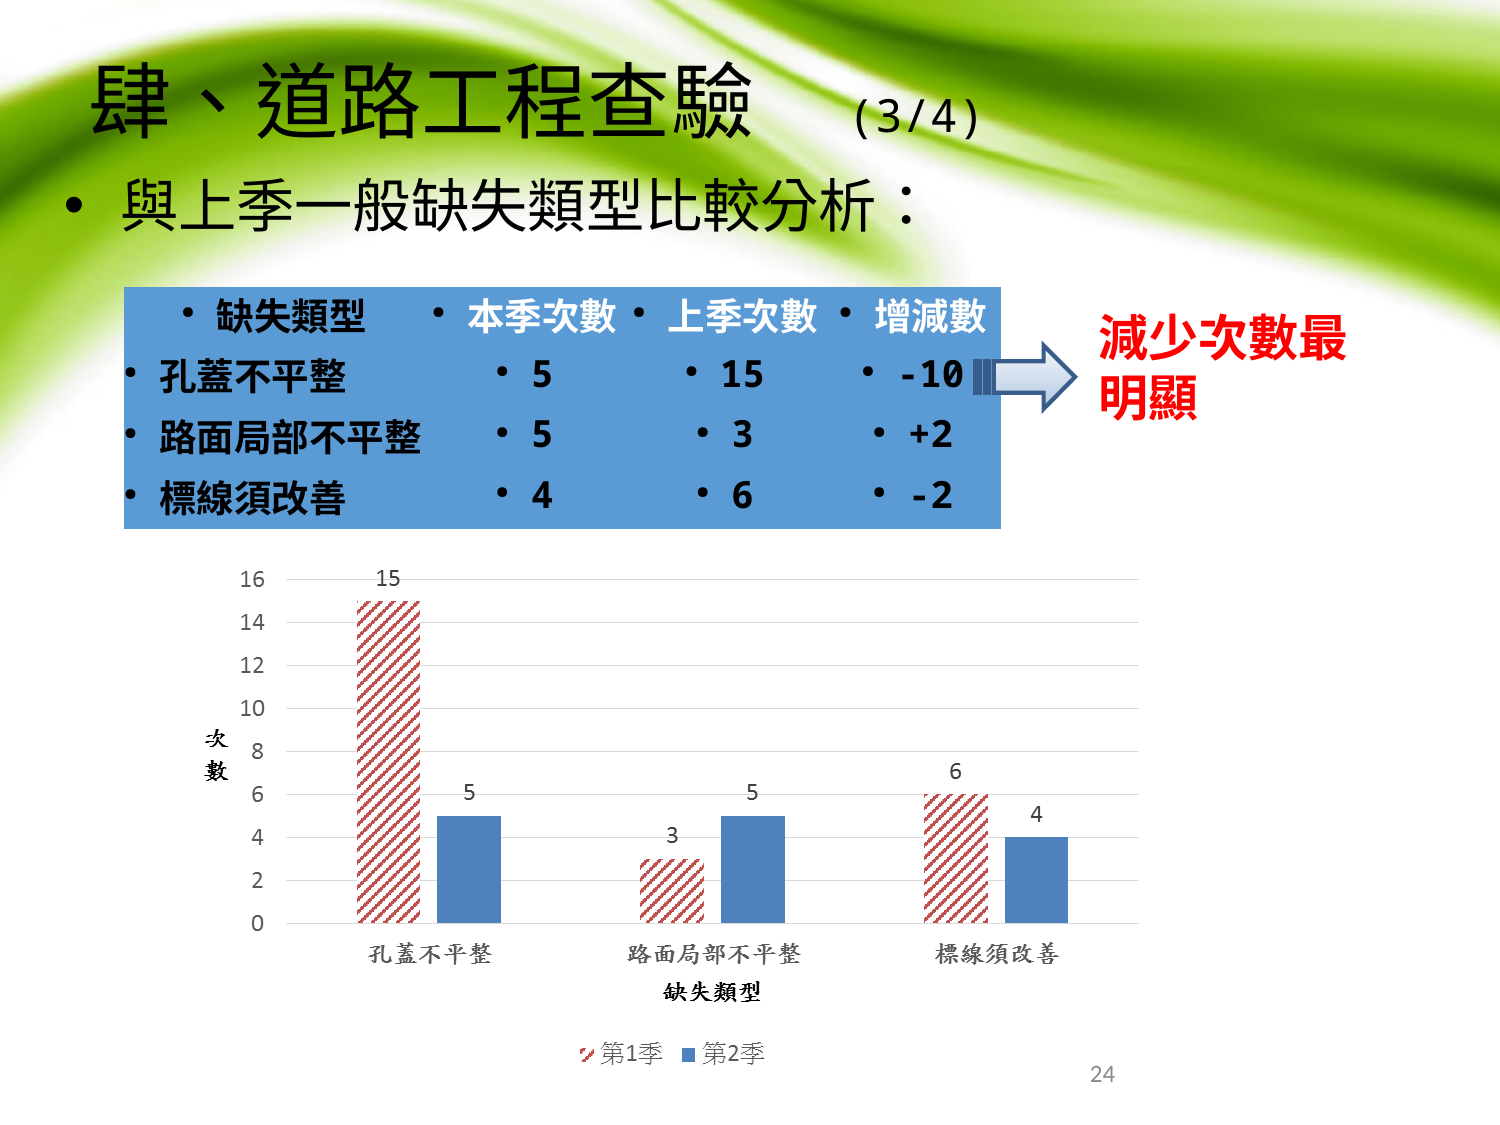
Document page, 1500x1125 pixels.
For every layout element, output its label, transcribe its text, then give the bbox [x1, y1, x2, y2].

text_box 肆、道路工程查驗 (3/4) [73, 36, 1150, 162]
table_cell 3 [625, 408, 825, 469]
text_box [984, 361, 990, 393]
table_cell 5 [424, 347, 625, 408]
table_cell 5 [424, 408, 625, 469]
table_header 上季次數 [625, 287, 825, 347]
table_header 增減數 [825, 287, 1001, 347]
text_box [993, 345, 1076, 409]
text_box 減少次數最明顯 [1083, 298, 1399, 435]
table_cell 4 [424, 469, 625, 529]
table_cell 孔蓋不平整 [124, 347, 424, 408]
table_cell 標線須改善 [124, 469, 424, 529]
list 與上季一般缺失類型比較分析： [48, 161, 1399, 805]
text_box [1074, 1042, 1500, 1125]
table_cell 路面局部不平整 [124, 408, 424, 469]
table_cell +2 [825, 408, 1001, 469]
chart [165, 545, 1170, 1097]
table_cell -10 [825, 347, 1001, 408]
table_cell 15 [625, 347, 825, 408]
table_cell -2 [825, 469, 1001, 529]
table_header 本季次數 [424, 287, 625, 347]
table_cell 6 [625, 469, 825, 529]
text_box [975, 361, 981, 393]
table_header 缺失類型 [124, 287, 424, 347]
